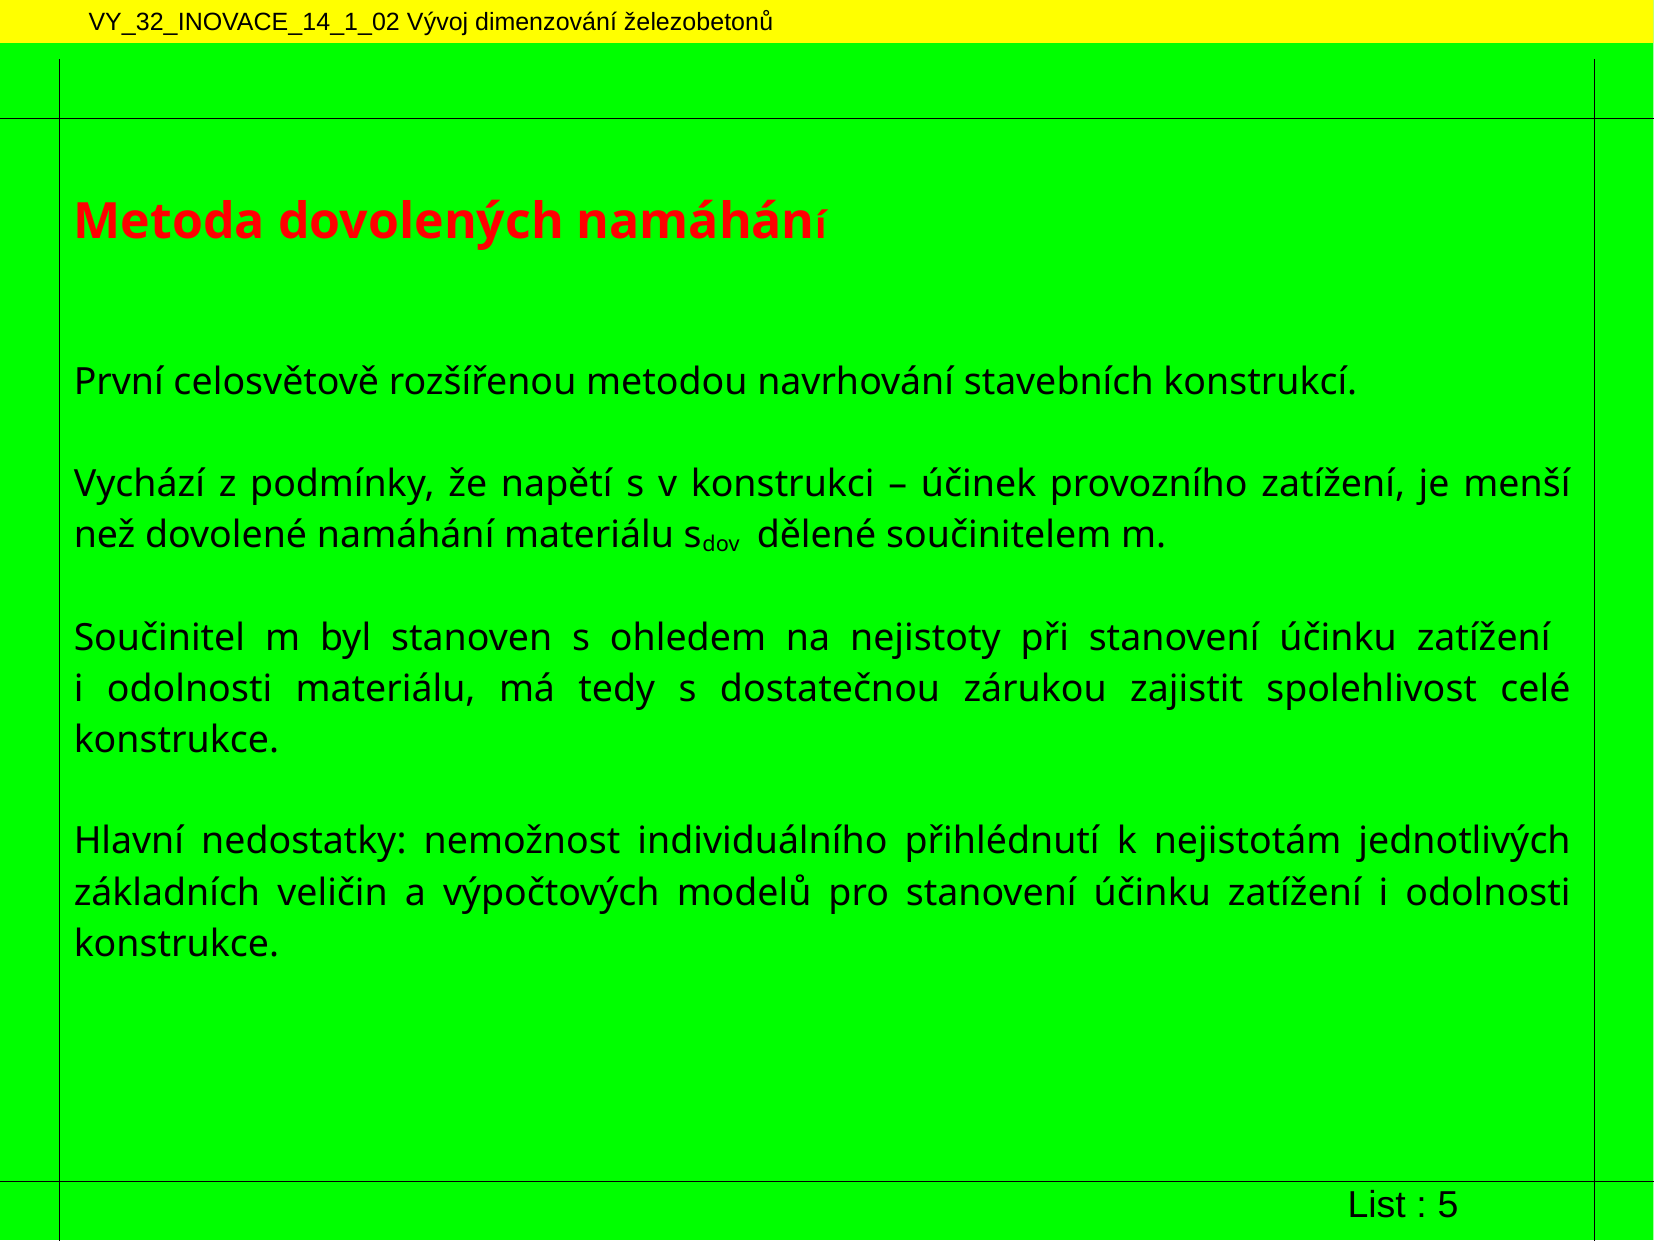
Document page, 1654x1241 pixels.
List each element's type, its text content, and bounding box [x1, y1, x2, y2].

text_box VY_32_INOVACE_14_1_02 Vývoj dimenzování železobetonů [0, 0, 1654, 43]
text_box Metoda dovolených namáhání První celosvětově rozšířenou metodou navrhování stavebních konstrukcí. Vychází z podmínky, že napětí s v konstrukci – účinek provozního zatížení, je menší než dovolené namáhání materiálu sdov dělené součinitelem m. Součinitel m byl stanoven s ohledem na nejistoty při stanovení účinku zatížení i odolnosti materiálu, má tedy s dostatečnou zárukou zajistit spolehlivost celé konstrukce. Hlavní nedostatky: nemožnost individuálního přihlédnutí k nejistotám jednotlivých základních veličin a výpočtových modelů pro stanovení účinku zatížení i odolnosti konstrukce. [60, 177, 1588, 921]
text_box List : <číslo> [1357, 1176, 1599, 1241]
